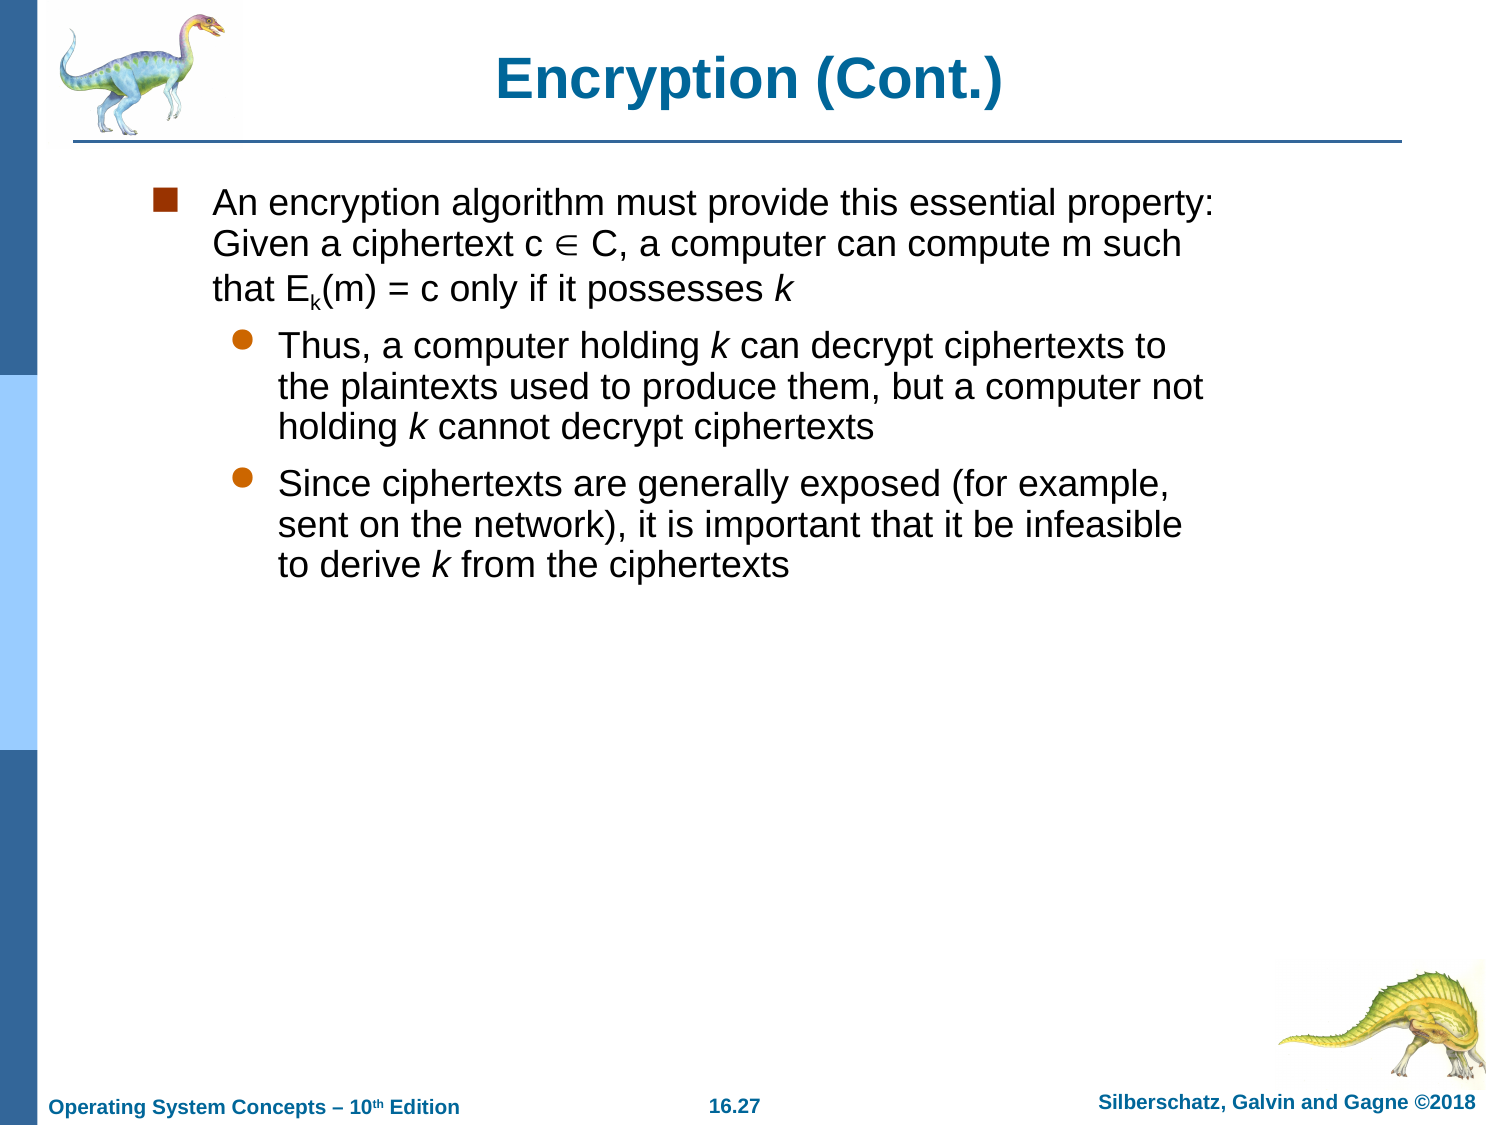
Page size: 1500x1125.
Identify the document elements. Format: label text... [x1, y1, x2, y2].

picture [1275, 959, 1486, 1090]
title Encryption (Cont.) [75, 23, 1426, 118]
picture [1415, 1094, 1423, 1099]
list An encryption algorithm must provide this essential property: Given a ciphertext c  C, a computer can compute m such that Ek(m) = c only if it possesses k Thus, a computer holding k can decrypt ciphertexts to the plaintexts used to produce them, but a computer not holding k cannot decrypt ciphertexts Since ciphertexts are generally exposed (for example, sent on the network), it is important that it be infeasible to derive k from the ciphertexts [141, 175, 1236, 1025]
picture [46, 0, 243, 149]
